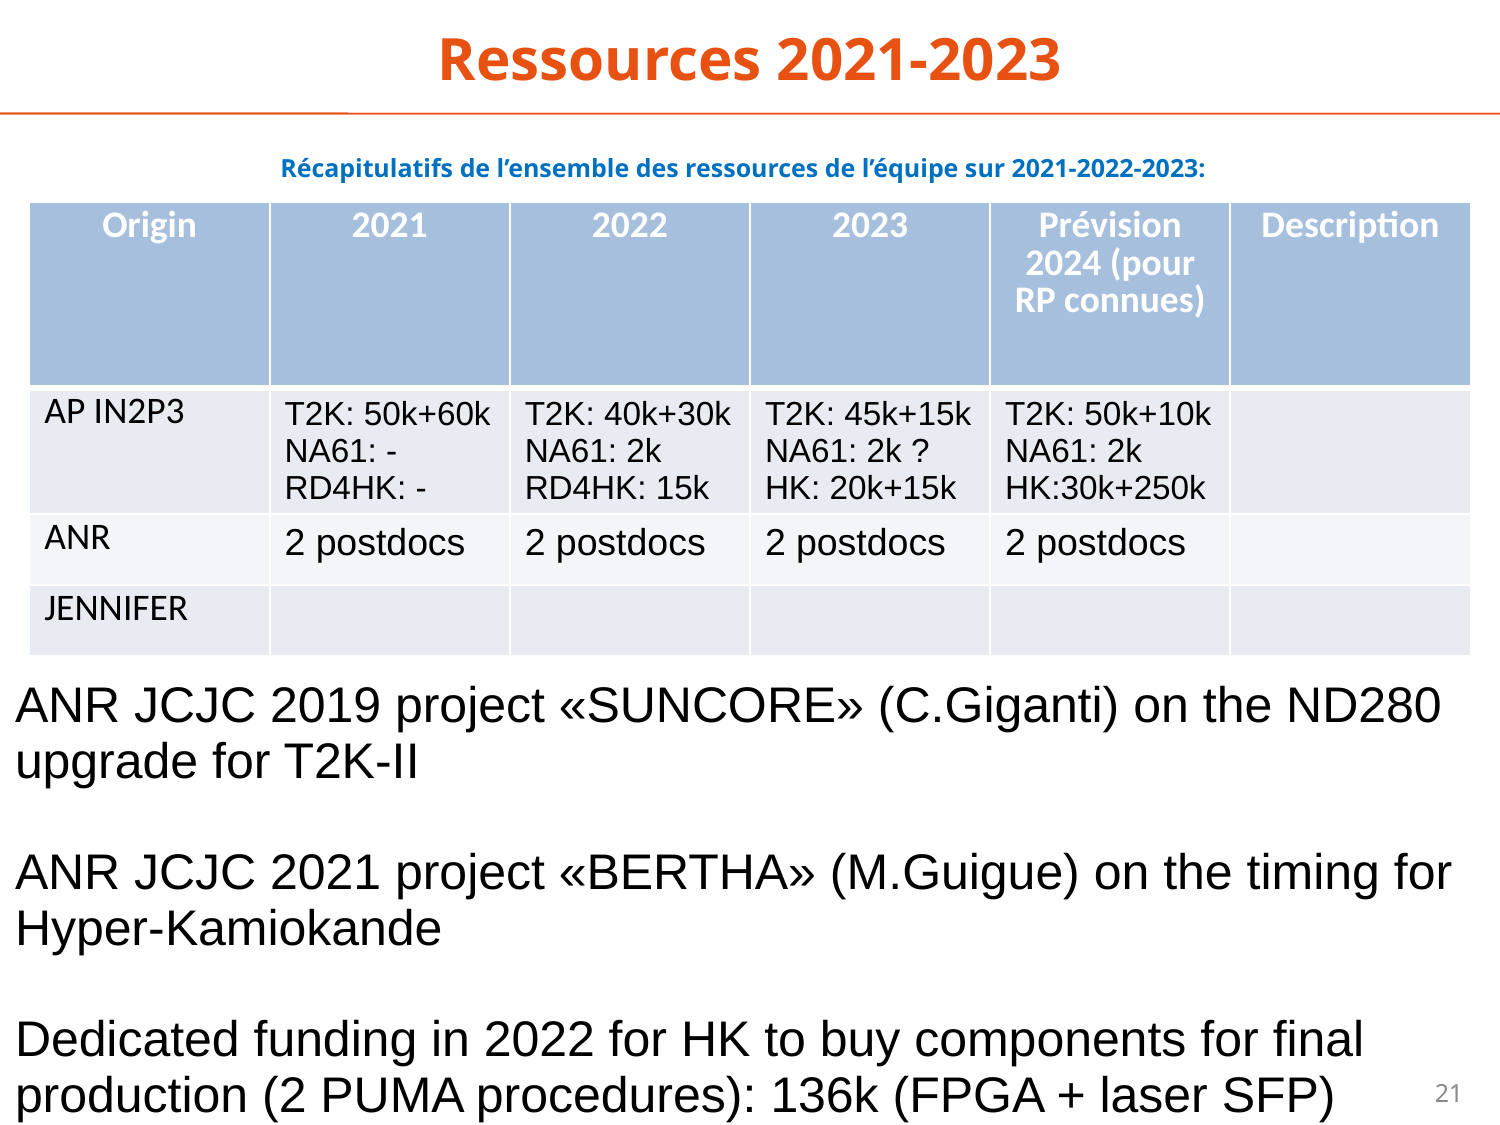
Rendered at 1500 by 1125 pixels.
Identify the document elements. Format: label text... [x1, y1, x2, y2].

table_cell [751, 586, 989, 655]
table_header Description [1231, 203, 1470, 385]
table_cell [511, 586, 749, 655]
table_cell [1231, 515, 1470, 584]
table_cell 2 postdocs [511, 515, 749, 584]
table_cell T2K: 50k+60k NA61: - RD4HK: - [271, 391, 509, 513]
table_header 2022 [511, 203, 749, 385]
table_header 2023 [751, 203, 989, 385]
table_cell ANR [30, 515, 269, 584]
table_cell JENNIFER [30, 586, 269, 655]
table_cell 2 postdocs [271, 515, 509, 584]
text_box ANR JCJC 2019 project «SUNCORE» (C.Giganti) on the ND280 upgrade for T2K-II ANR JCJC 2021 project «BERTHA» (M.Guigue) on the timing for Hyper-Kamiokande Dedicated funding in 2022 for HK to buy components for final production (2 PUMA procedures): 136k (FPGA + laser SFP) [0, 669, 1500, 1125]
table_cell T2K: 40k+30k NA61: 2k RD4HK: 15k [511, 391, 749, 513]
table_cell 2 postdocs [991, 515, 1229, 584]
title Ressources 2021-2023 [0, 0, 1500, 112]
list Récapitulatifs de l’ensemble des ressources de l’équipe sur 2021-2022-2023: [5, 148, 1483, 268]
table_cell 2 postdocs [751, 515, 989, 584]
table_cell T2K: 50k+10k NA61: 2k HK:30k+250k [991, 391, 1229, 513]
table_cell AP IN2P3 [30, 391, 269, 513]
table_cell [1231, 586, 1470, 655]
table_cell [1231, 391, 1470, 513]
table_cell T2K: 45k+15k NA61: 2k ? HK: 20k+15k [751, 391, 989, 513]
table_cell [271, 586, 509, 655]
table_cell [991, 586, 1229, 655]
table_header Origin [30, 203, 269, 385]
table_header 2021 [271, 203, 509, 385]
table_header Prévision 2024 (pour RP connues) [991, 203, 1229, 385]
